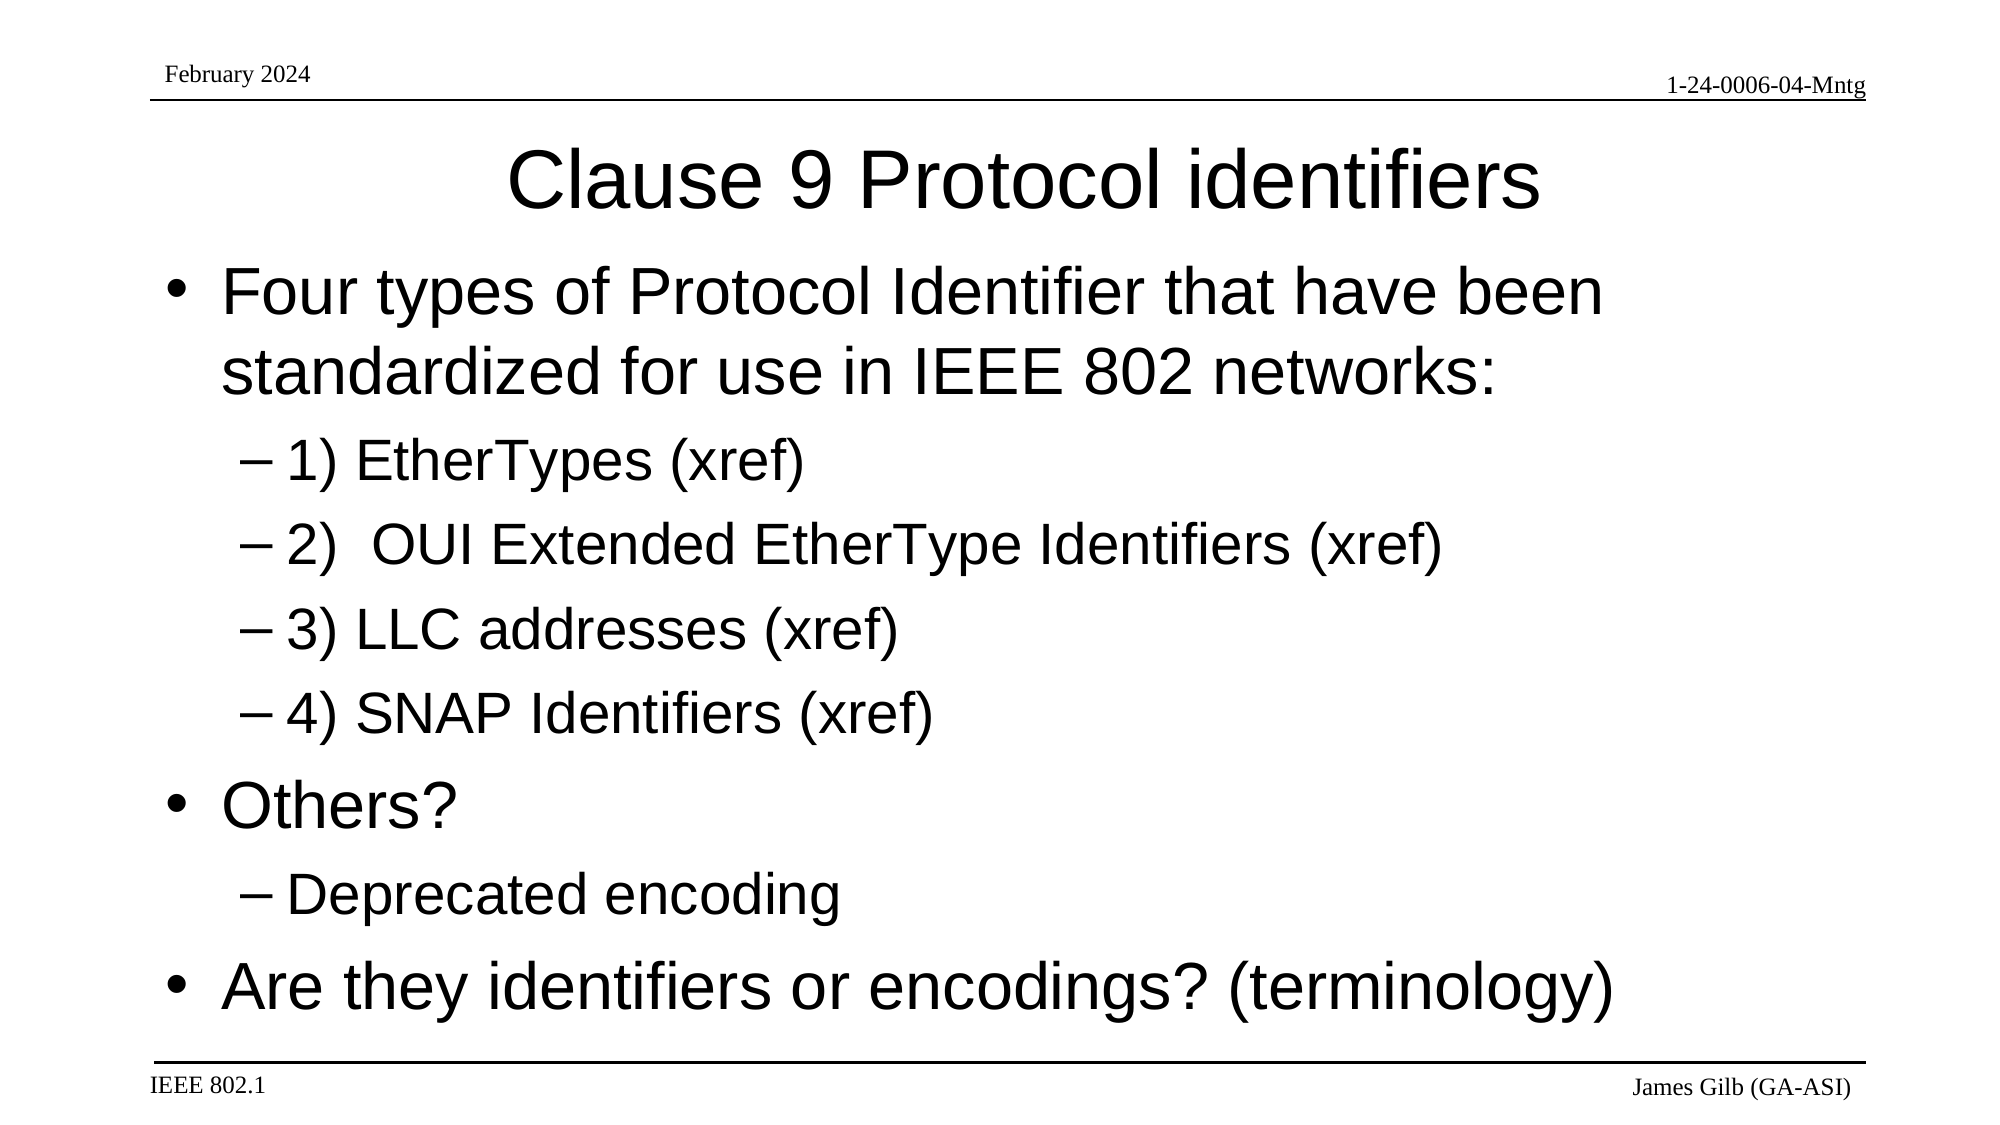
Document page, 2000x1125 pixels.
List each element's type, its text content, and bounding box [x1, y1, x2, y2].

list Four types of Protocol Identifier that have been standardized for use in IEEE 802 networks: 1) EtherTypes (xref) 2) OUI Extended EtherType Identifiers (xref) 3) LLC addresses (xref) 4) SNAP Identifiers (xref) Others? Deprecated encoding Are they identifiers or encodings? (terminology) [149, 239, 1900, 1051]
title Clause 9 Protocol identifiers [149, 112, 1900, 238]
